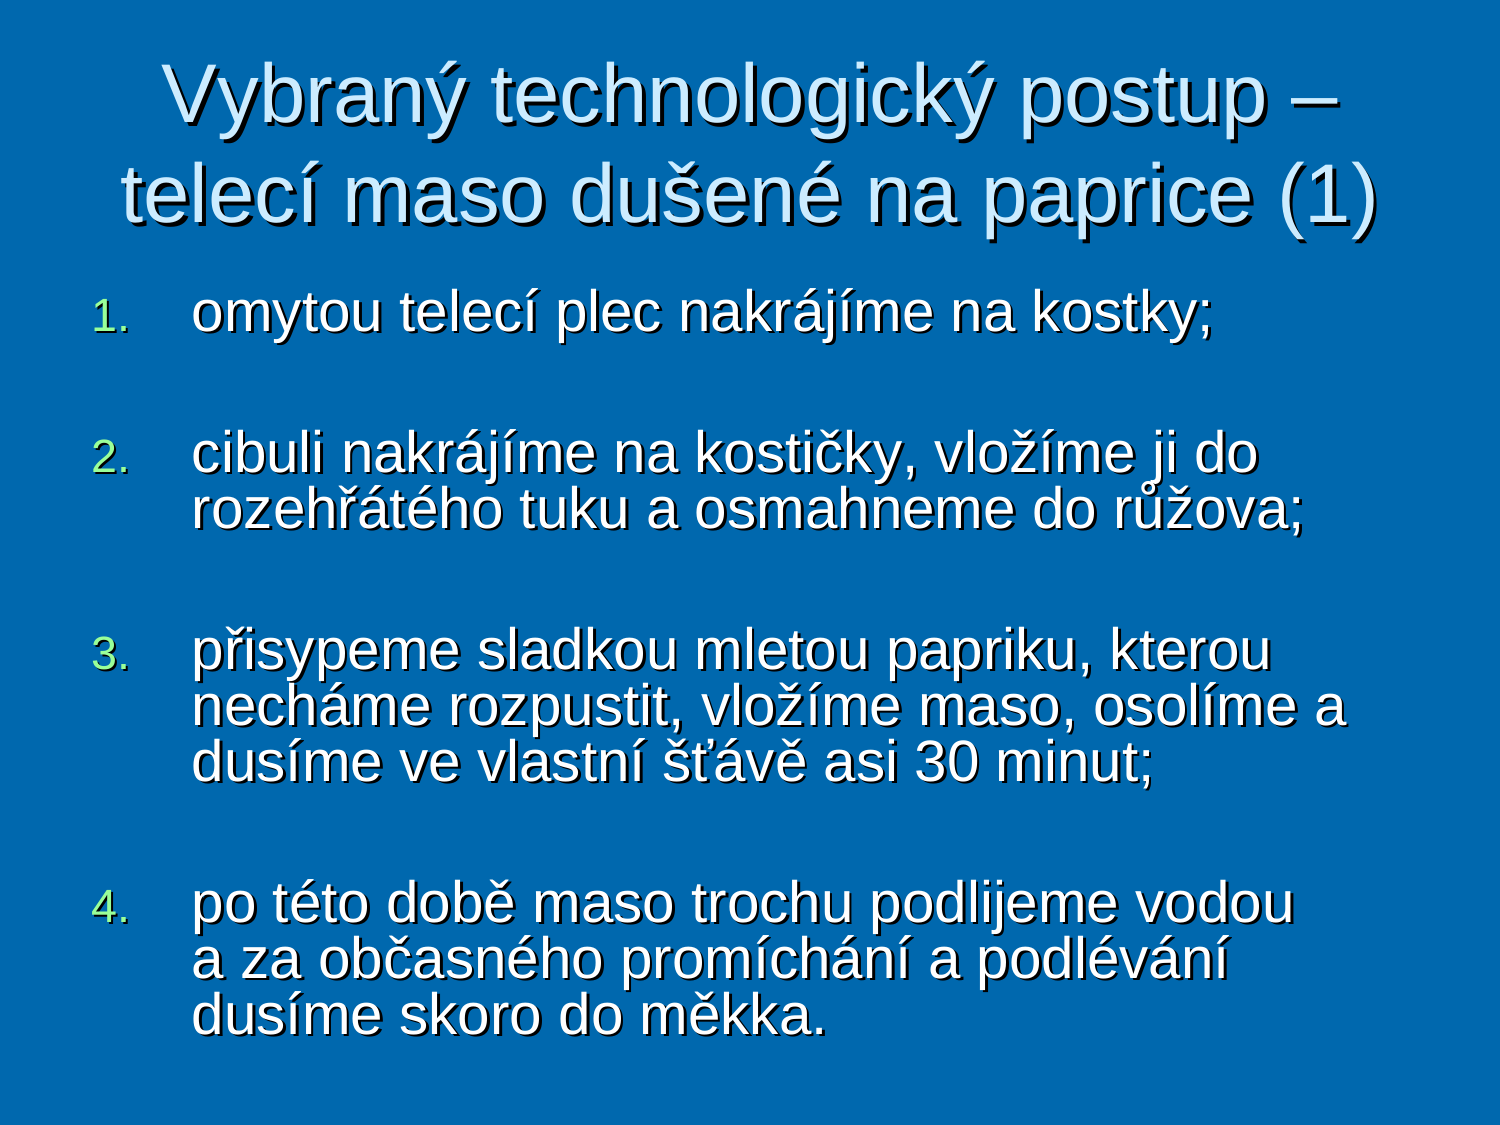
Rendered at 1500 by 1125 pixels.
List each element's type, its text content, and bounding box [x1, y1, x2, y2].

list omytou telecí plec nakrájíme na kostky; cibuli nakrájíme na kostičky, vložíme ji do rozehřátého tuku a osmahneme do růžova; přisypeme sladkou mletou papriku, kterou necháme rozpustit, vložíme maso, osolíme a dusíme ve vlastní šťávě asi 30 minut; po této době maso trochu podlijeme vodou a za občasného promíchání a podlévání dusíme skoro do měkka. [76, 278, 1427, 1076]
title Vybraný technologický postup – telecí maso dušené na paprice (1) [75, 31, 1426, 247]
